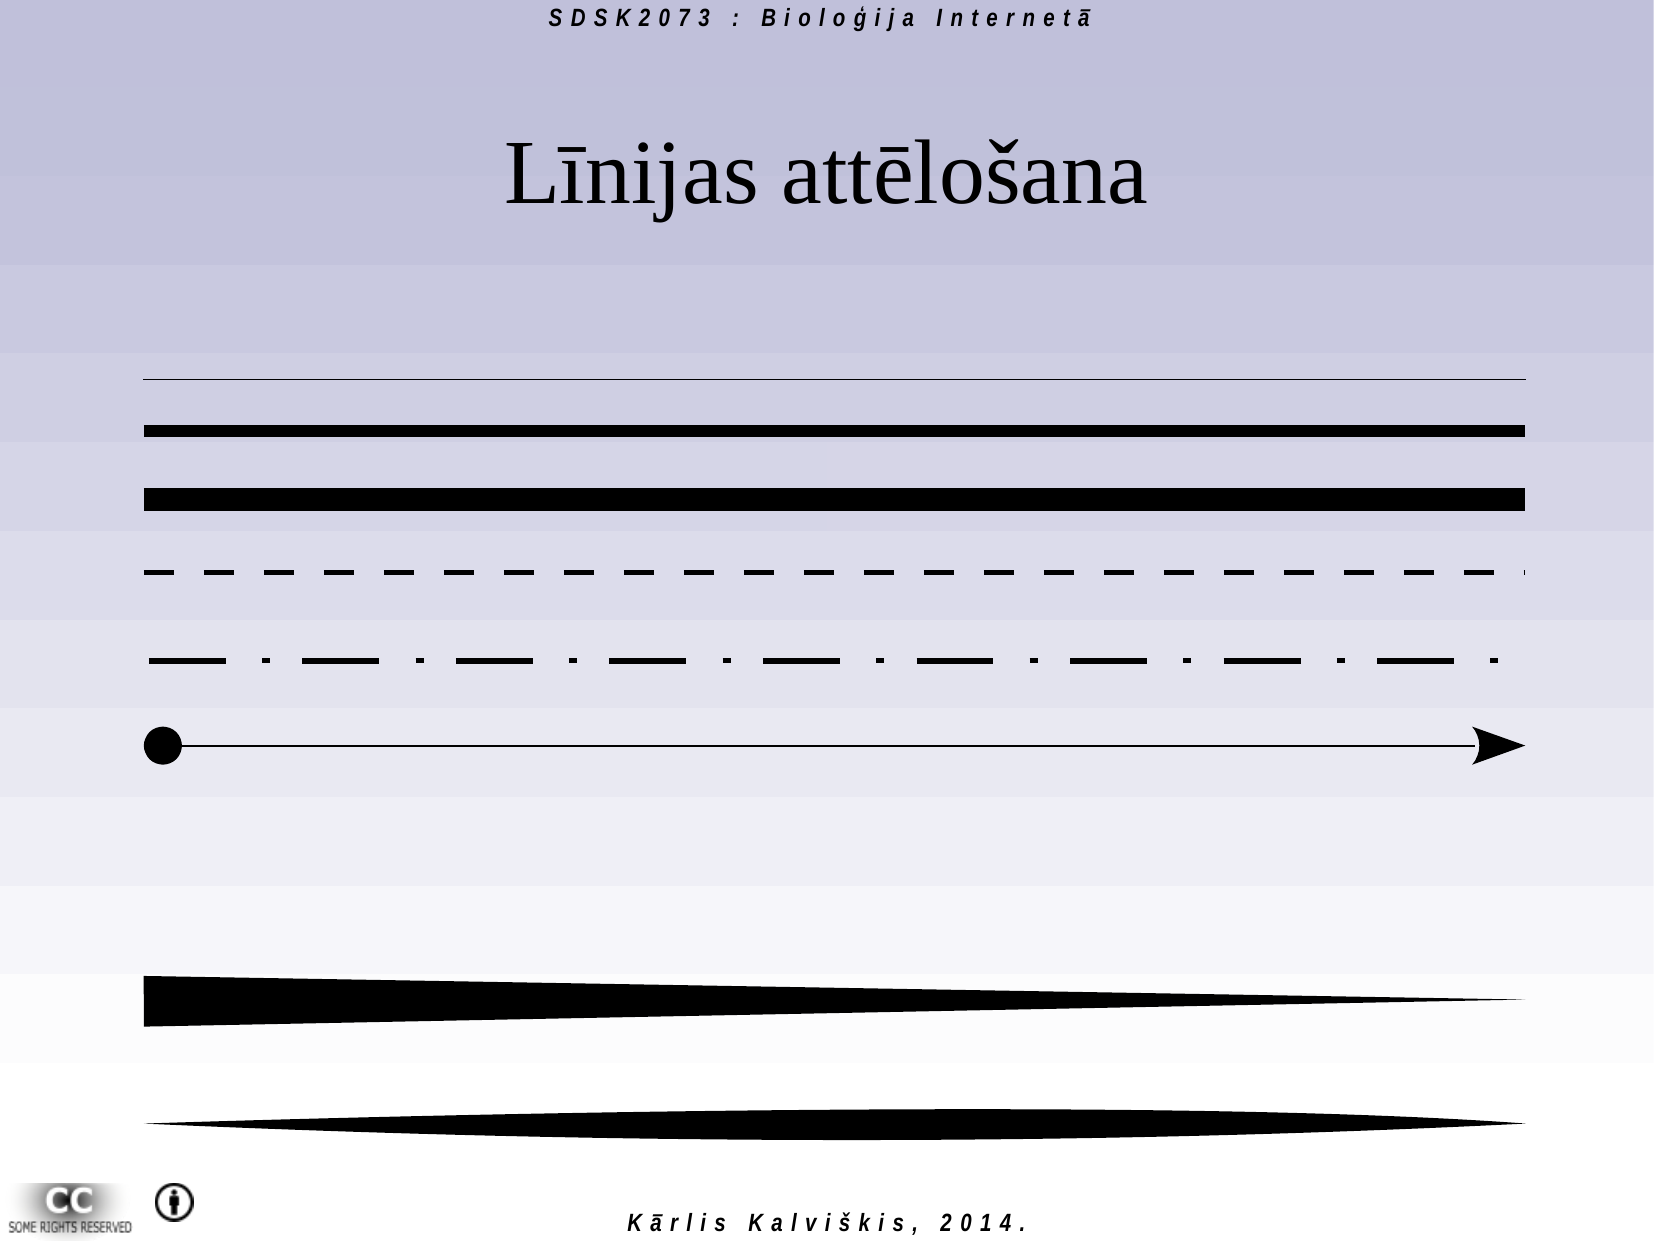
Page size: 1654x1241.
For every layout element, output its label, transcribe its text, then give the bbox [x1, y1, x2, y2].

title Līnijas attēlošana [29, 49, 1625, 296]
picture [0, 0, 1654, 1241]
text_box [143, 975, 1526, 1027]
text_box [143, 1109, 1526, 1141]
